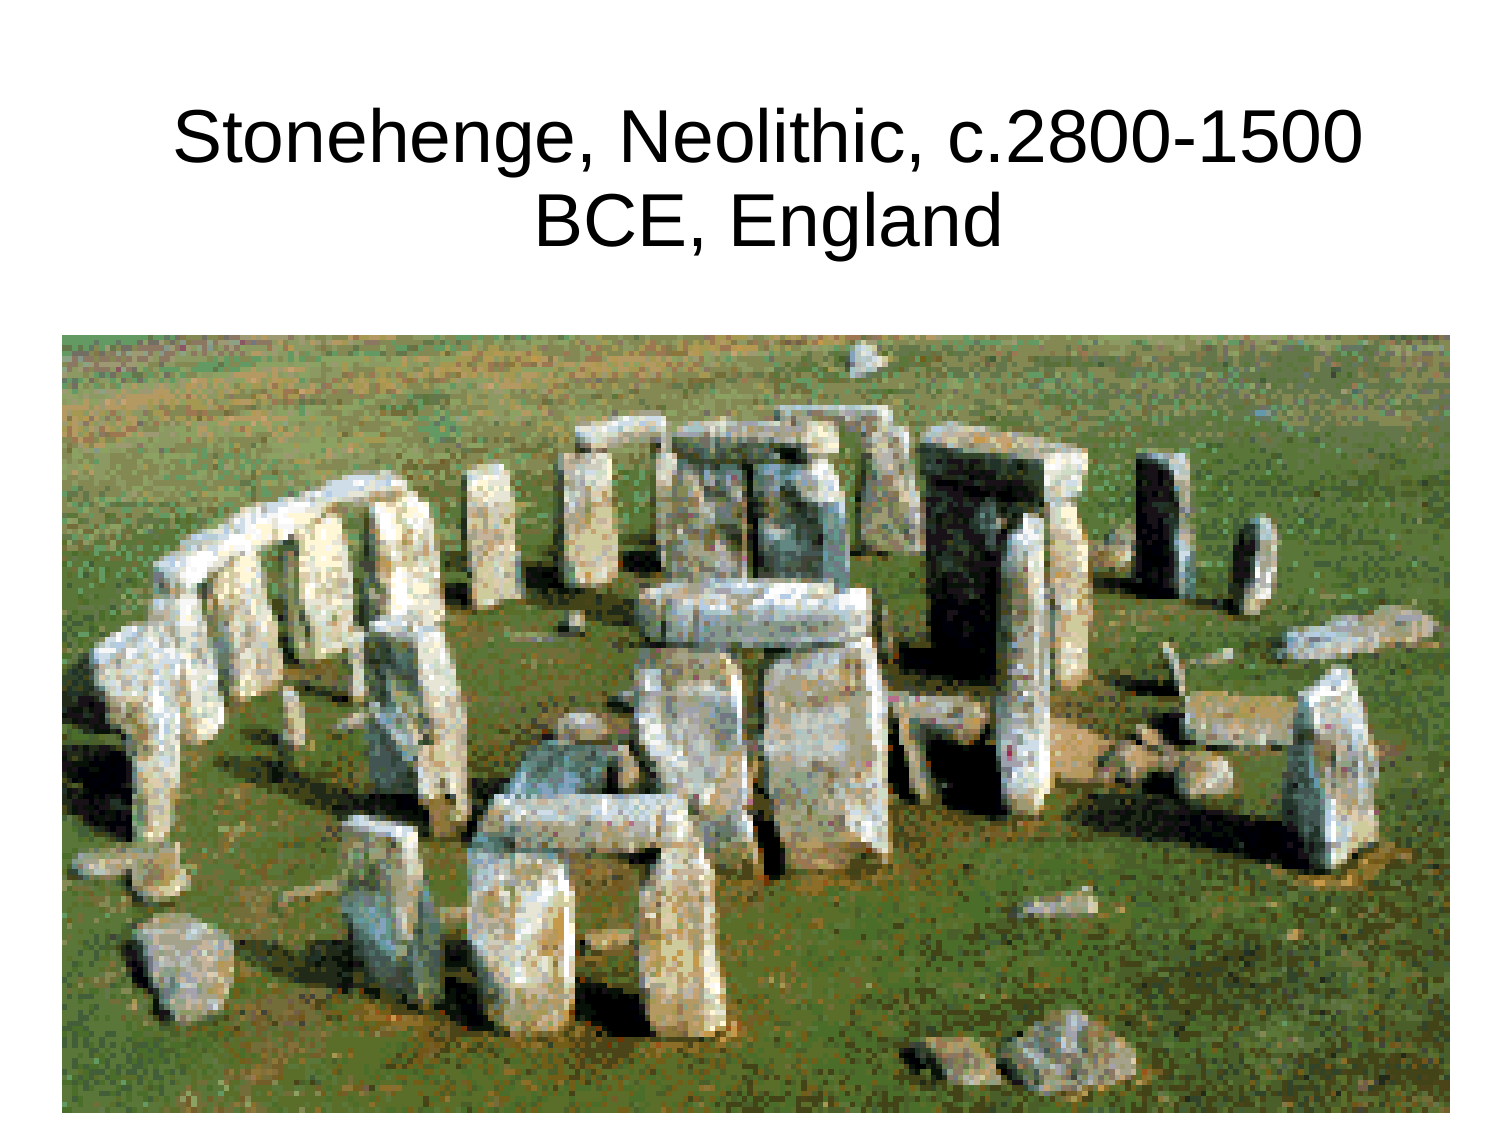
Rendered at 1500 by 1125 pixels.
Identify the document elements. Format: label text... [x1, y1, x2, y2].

title Stonehenge, Neolithic, c.2800-1500 BCE, England [74, 45, 1463, 313]
picture [62, 335, 1450, 1113]
